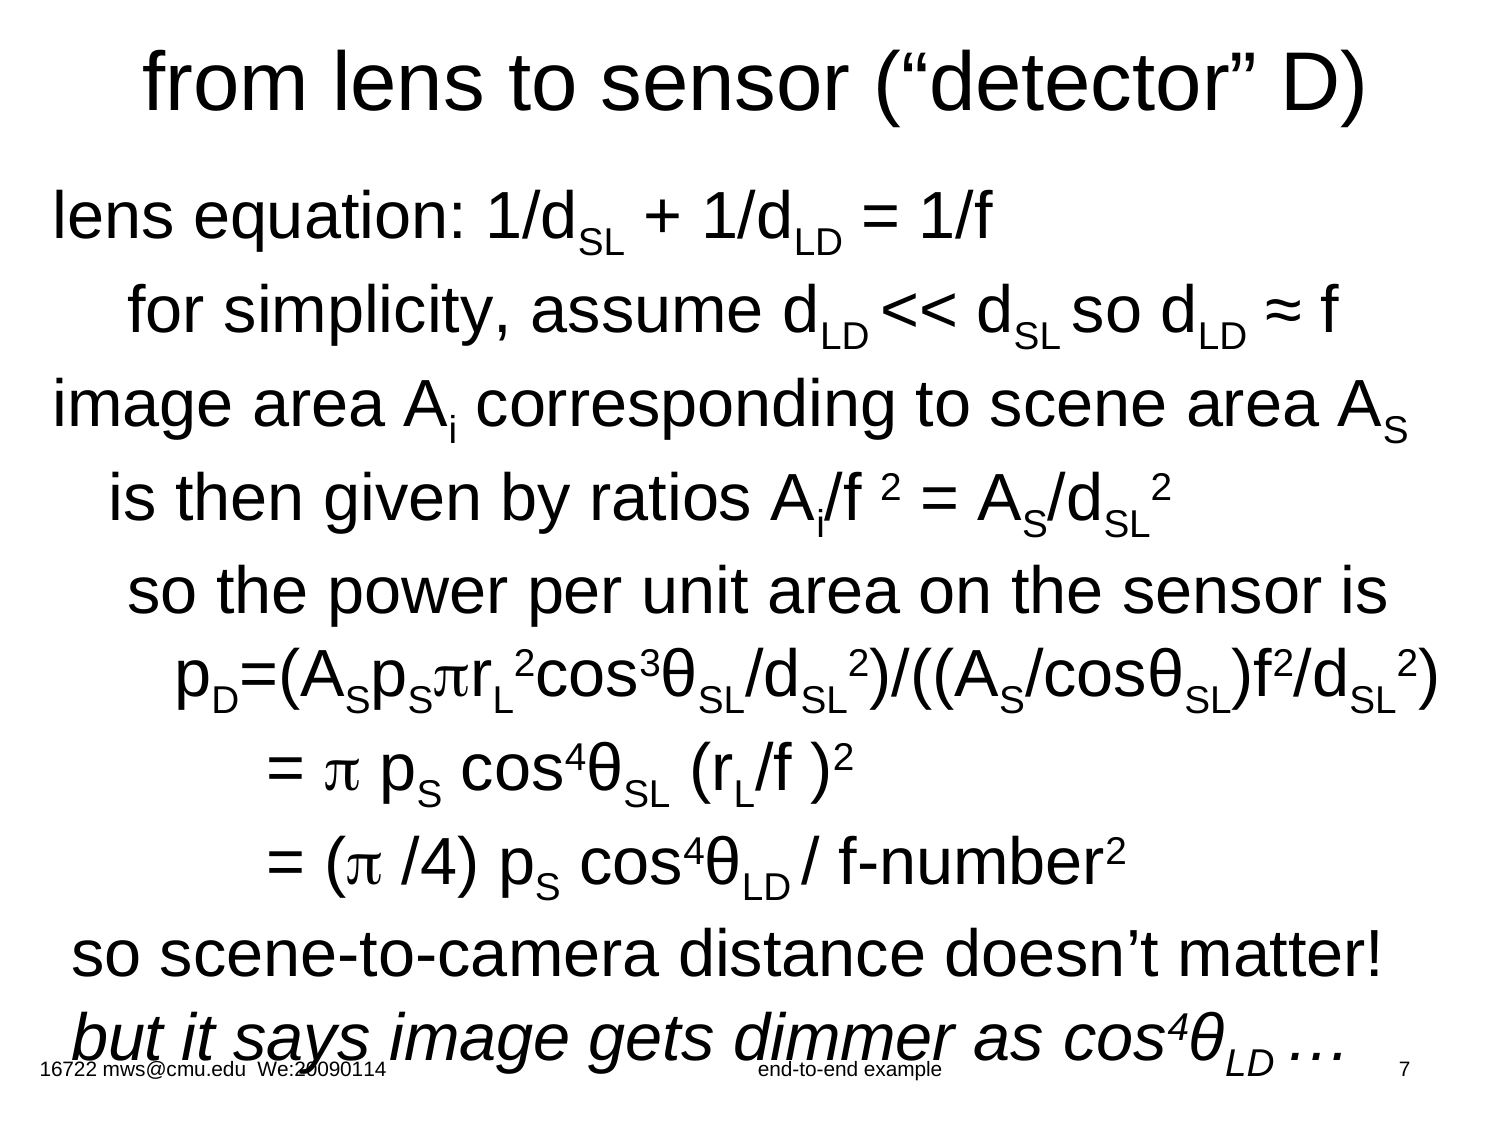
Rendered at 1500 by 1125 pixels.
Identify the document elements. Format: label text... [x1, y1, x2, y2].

list lens equation: 1/dSL + 1/dLD = 1/f for simplicity, assume dLD << dSL so dLD ≈ f image area Ai corresponding to scene area AS is then given by ratios Ai/f 2 = AS/dSL2 so the power per unit area on the sensor is pD=(ASpSrL2cos3θSL/dSL2)/((AS/cosθSL)f2/dSL2) =  pS cos4θSL (rL/f )2 = ( /4) pS cos4θLD / f-number2 so scene-to-camera distance doesn’t matter! but it says image gets dimmer as cos4θLD … [37, 162, 1463, 1125]
title from lens to sensor (“detector” D) [37, 23, 1476, 139]
